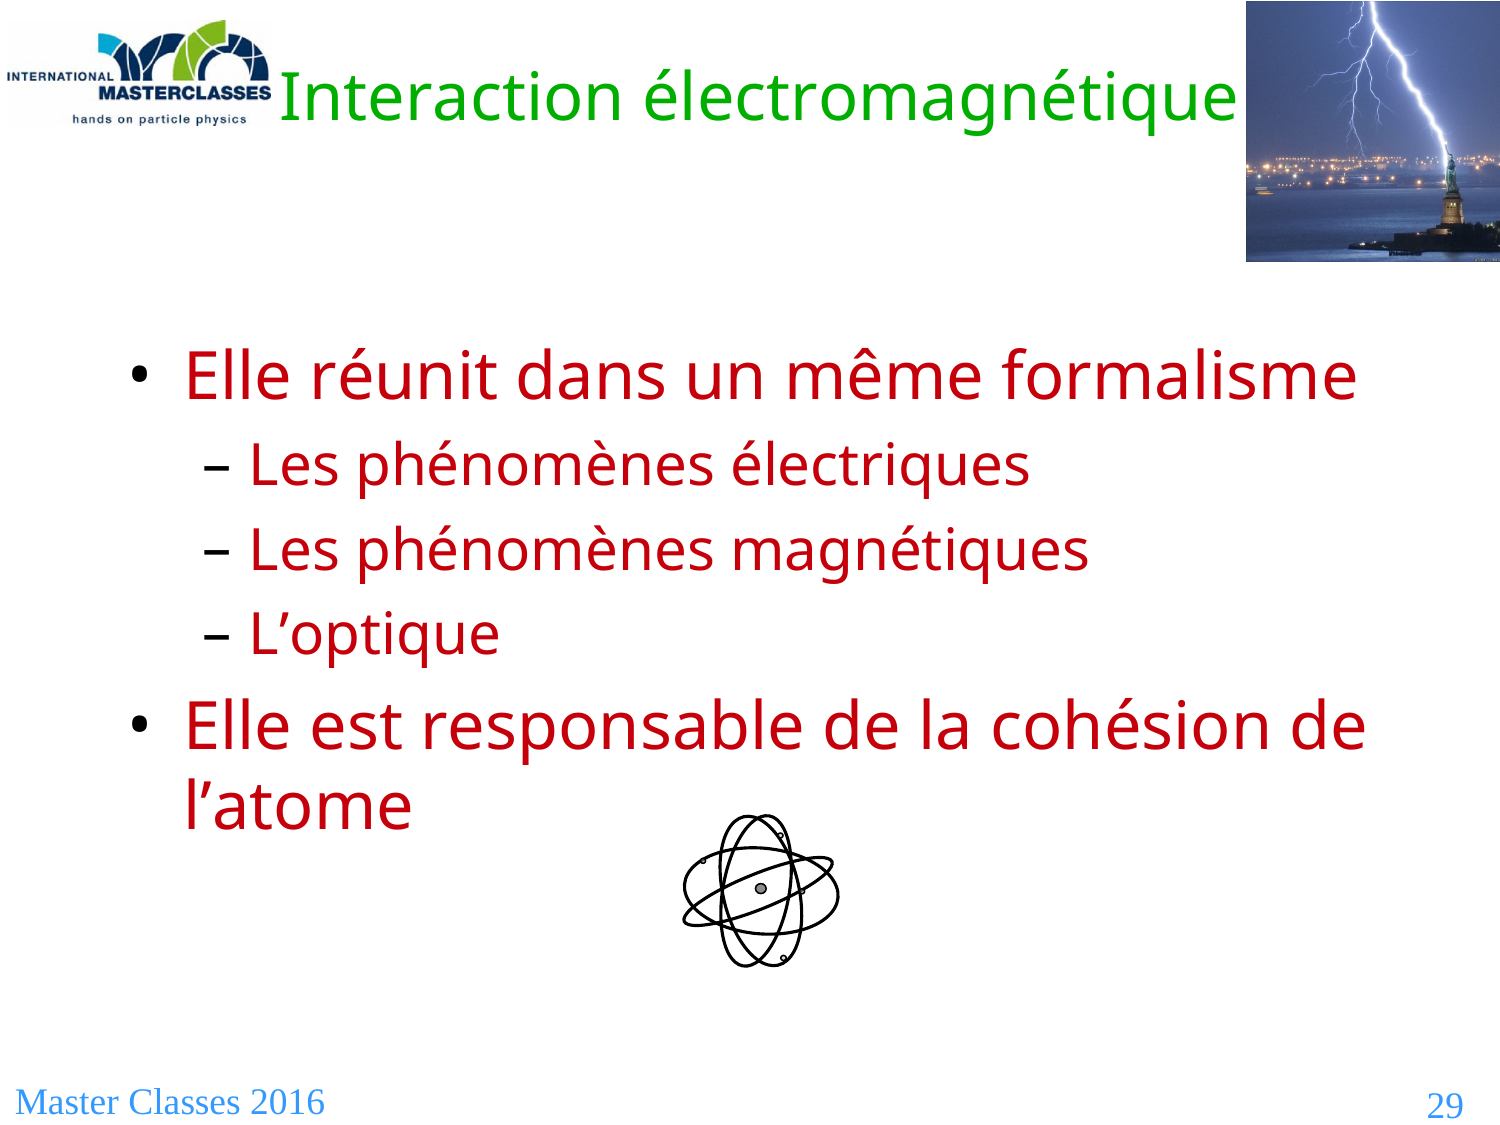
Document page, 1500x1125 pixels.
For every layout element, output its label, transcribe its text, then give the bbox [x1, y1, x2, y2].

text_box [780, 955, 787, 961]
list Elle réunit dans un même formalisme Les phénomènes électriques Les phénomènes magnétiques L’optique Elle est responsable de la cohésion de l’atome [112, 324, 1477, 1016]
picture [1246, 1, 1500, 262]
picture [2, 10, 222, 130]
title Interaction électromagnétique [222, 0, 1298, 188]
text_box [755, 883, 767, 894]
